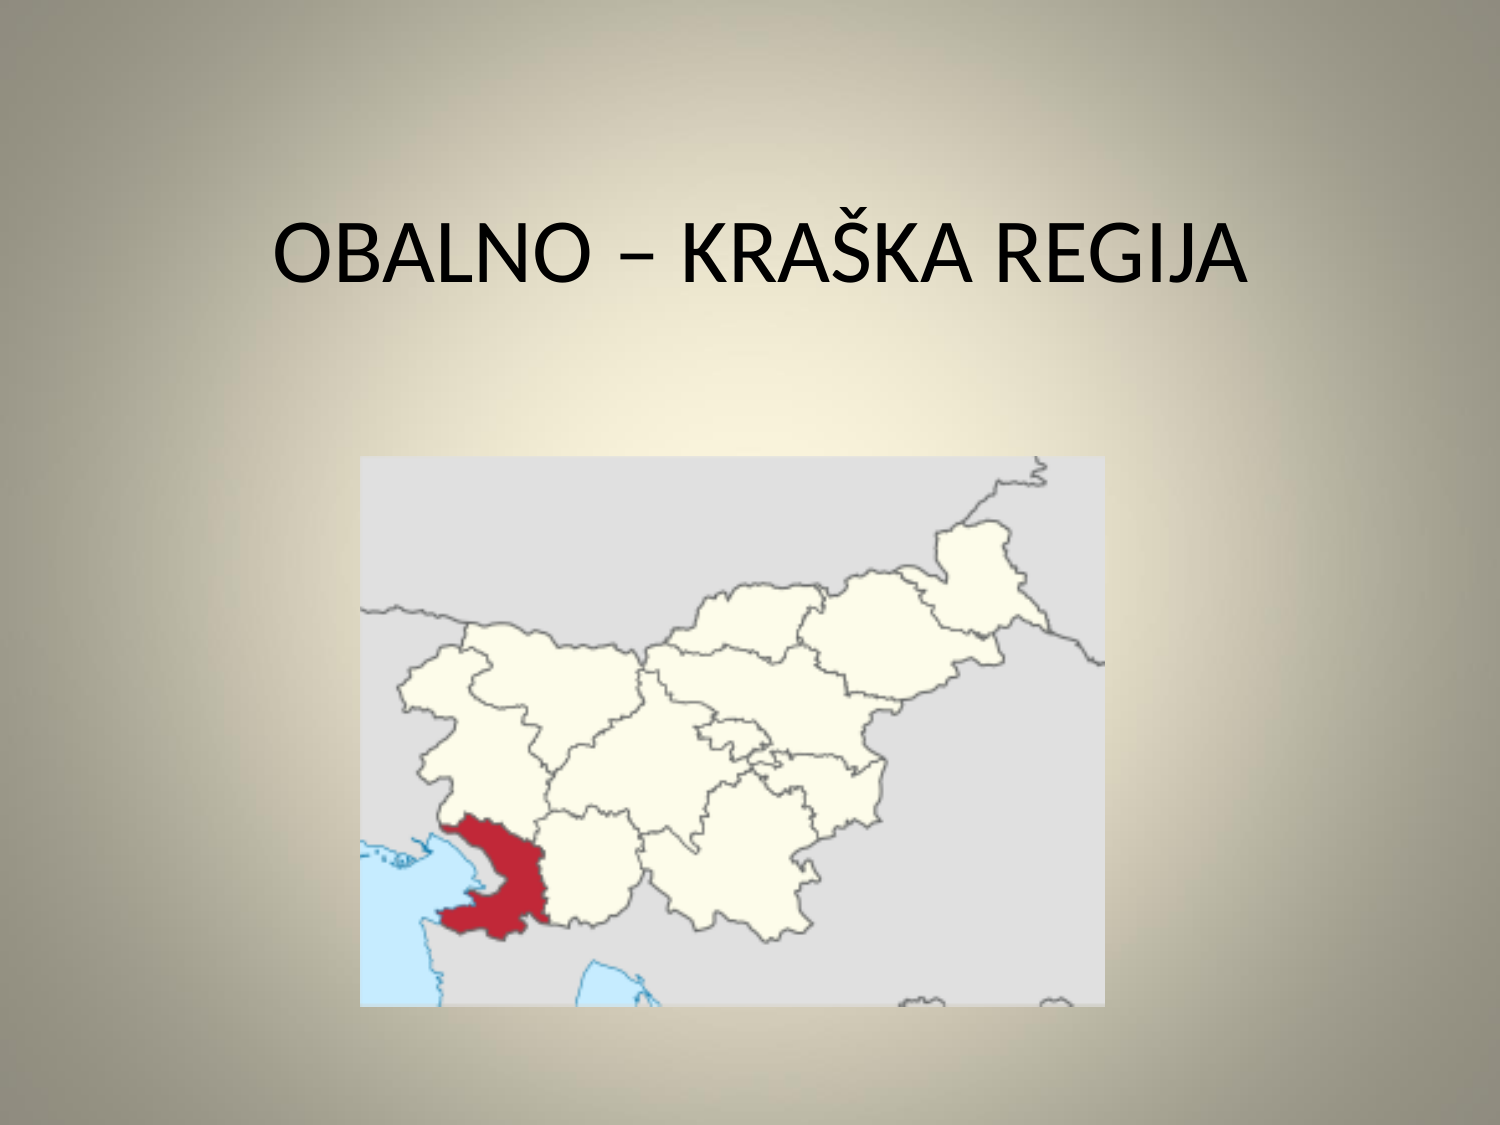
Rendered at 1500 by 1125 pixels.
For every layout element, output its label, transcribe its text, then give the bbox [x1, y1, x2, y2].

picture [0, 0, 1500, 1125]
title OBALNO – KRAŠKA REGIJA [123, 125, 1399, 367]
